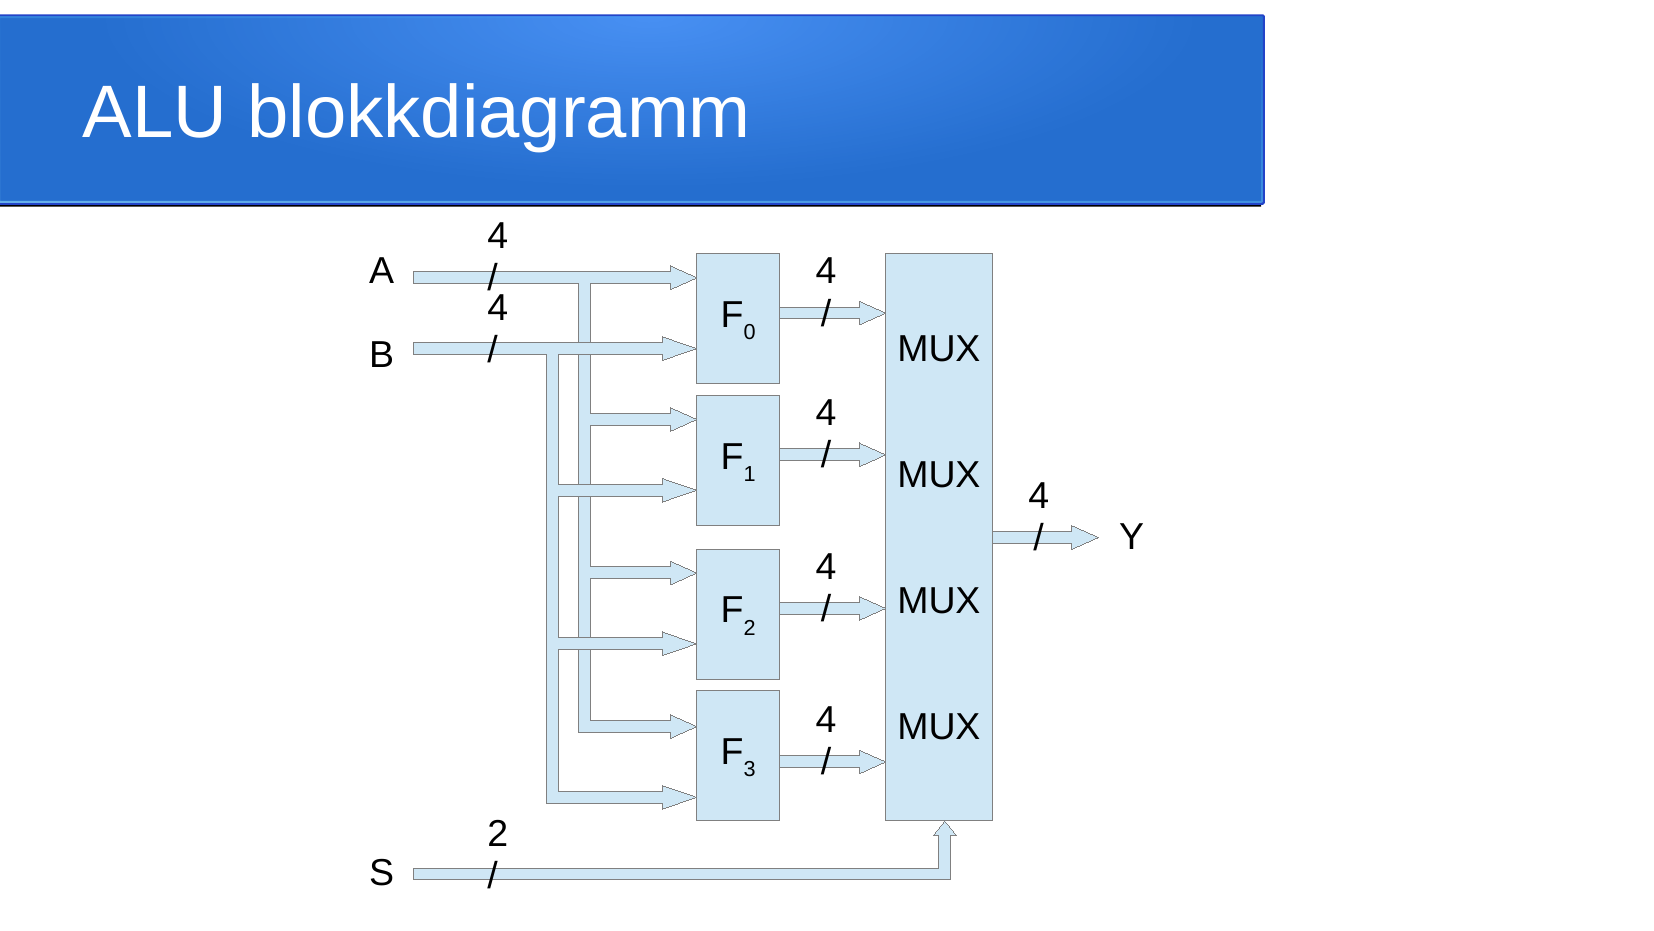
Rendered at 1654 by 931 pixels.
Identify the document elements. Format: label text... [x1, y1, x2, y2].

text_box 4 / [779, 307, 825, 319]
text_box Y [1104, 507, 1164, 565]
text_box F1 [696, 395, 780, 526]
title ALU blokkdiagramm [82, 35, 1235, 189]
text_box 4 / [825, 301, 886, 325]
text_box [508, 820, 957, 880]
text_box 4 / [779, 755, 825, 768]
text_box 4 / [1038, 525, 1099, 550]
text_box A B [354, 242, 390, 383]
text_box [508, 265, 697, 810]
text_box 4 / [992, 531, 1038, 544]
text_box [413, 342, 472, 355]
text_box [414, 868, 472, 880]
text_box 4 / [825, 596, 886, 621]
text_box MUX MUX MUX MUX [885, 253, 993, 821]
text_box 4/ [472, 206, 508, 279]
text_box [413, 271, 472, 284]
text_box 2/ [472, 804, 508, 904]
text_box 4/ [472, 279, 508, 378]
text_box 4 / [825, 750, 886, 774]
text_box 4 / [779, 602, 825, 615]
text_box 4 / [825, 442, 886, 467]
text_box S [354, 844, 414, 902]
text_box F3 [696, 690, 780, 821]
text_box F0 [696, 253, 780, 384]
text_box F2 [696, 549, 780, 680]
text_box 4 / [779, 448, 825, 461]
